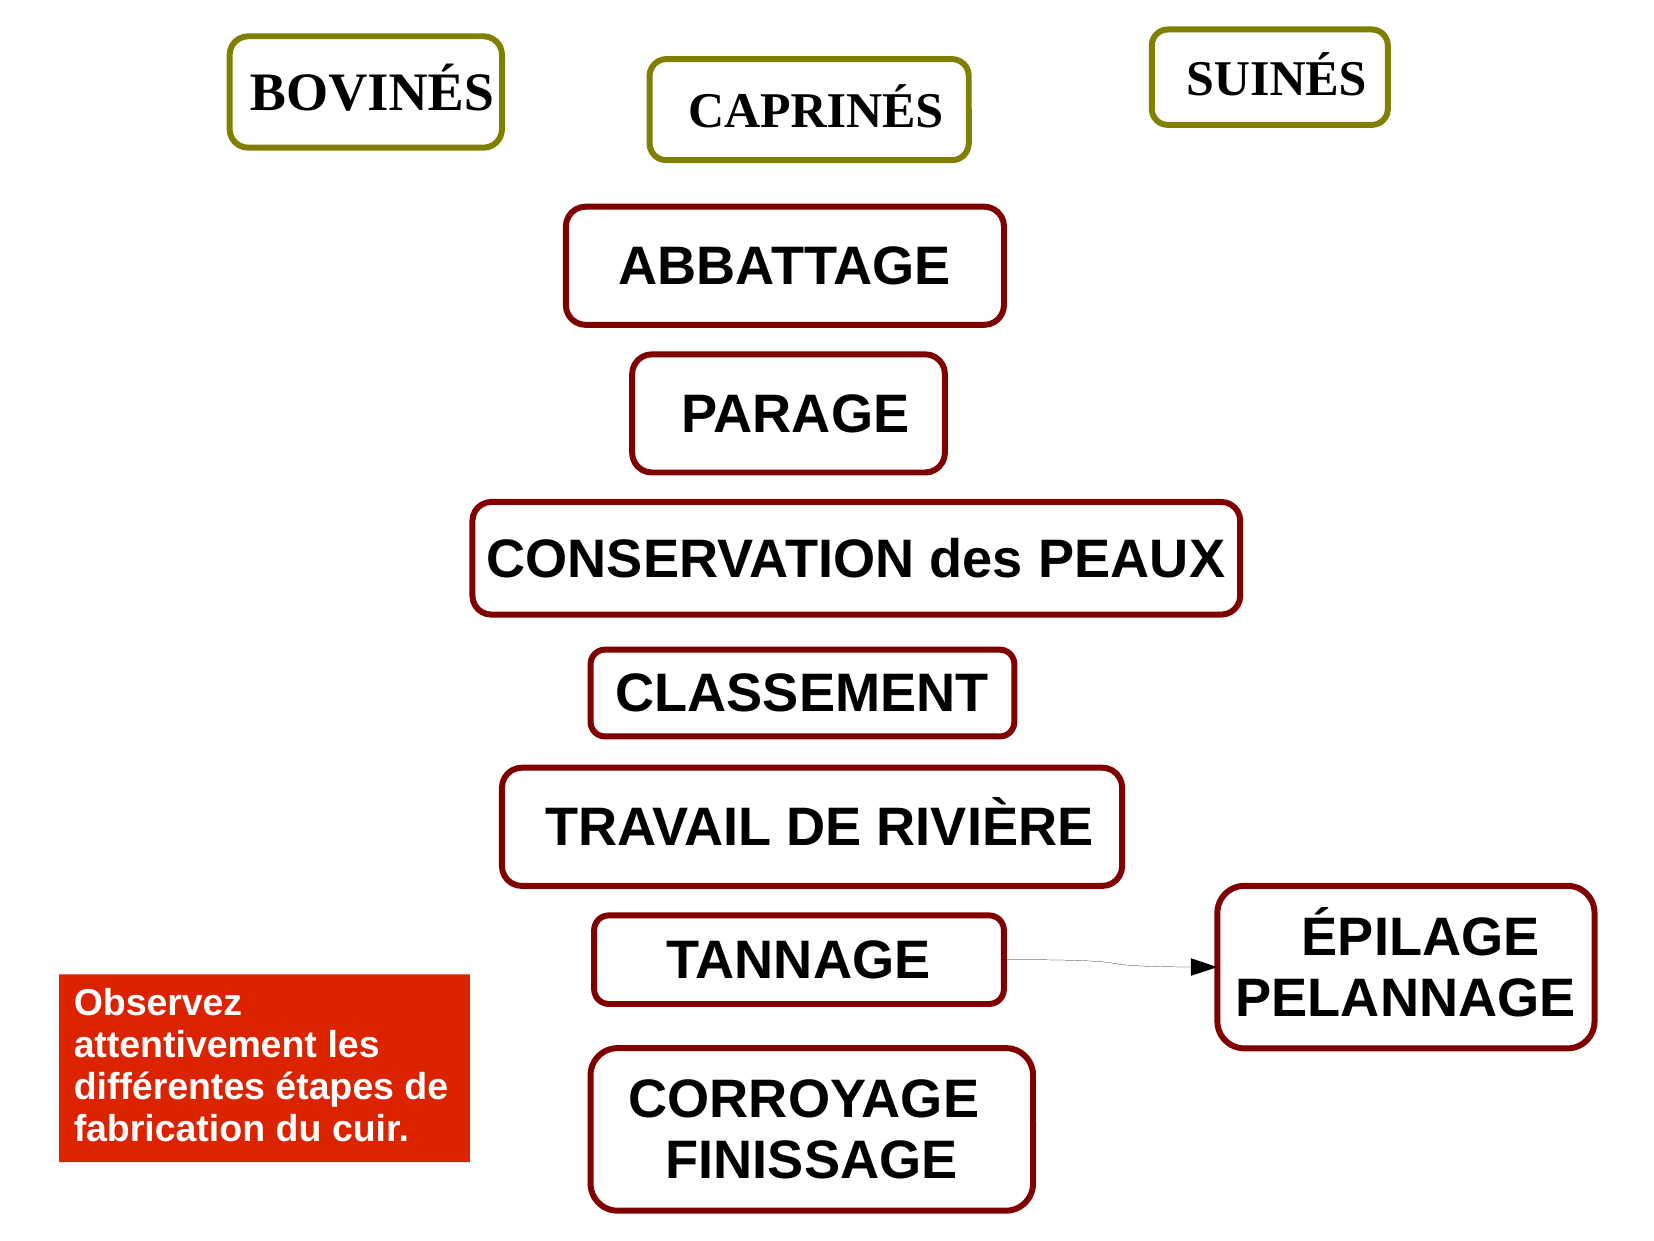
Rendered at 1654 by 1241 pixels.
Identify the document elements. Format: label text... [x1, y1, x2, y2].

text_box CAPRINÉS [649, 59, 969, 161]
text_box CLASSEMENT [590, 649, 1015, 737]
text_box CONSERVATION des PEAUX [472, 501, 1241, 615]
text_box Observez attentivement les différentes étapes de fabrication du cuir. [59, 974, 470, 1163]
text_box ÉPILAGE PELANNAGE [1217, 885, 1595, 1049]
text_box ABBATTAGE [565, 206, 1004, 325]
text_box SUINÉS [1151, 29, 1388, 125]
text_box BOVINÉS [229, 36, 503, 148]
text_box TRAVAIL DE RIVIÈRE [501, 767, 1123, 886]
text_box TANNAGE [594, 915, 1004, 1004]
text_box PARAGE [632, 354, 945, 473]
text_box CORROYAGE FINISSAGE [590, 1048, 1034, 1211]
